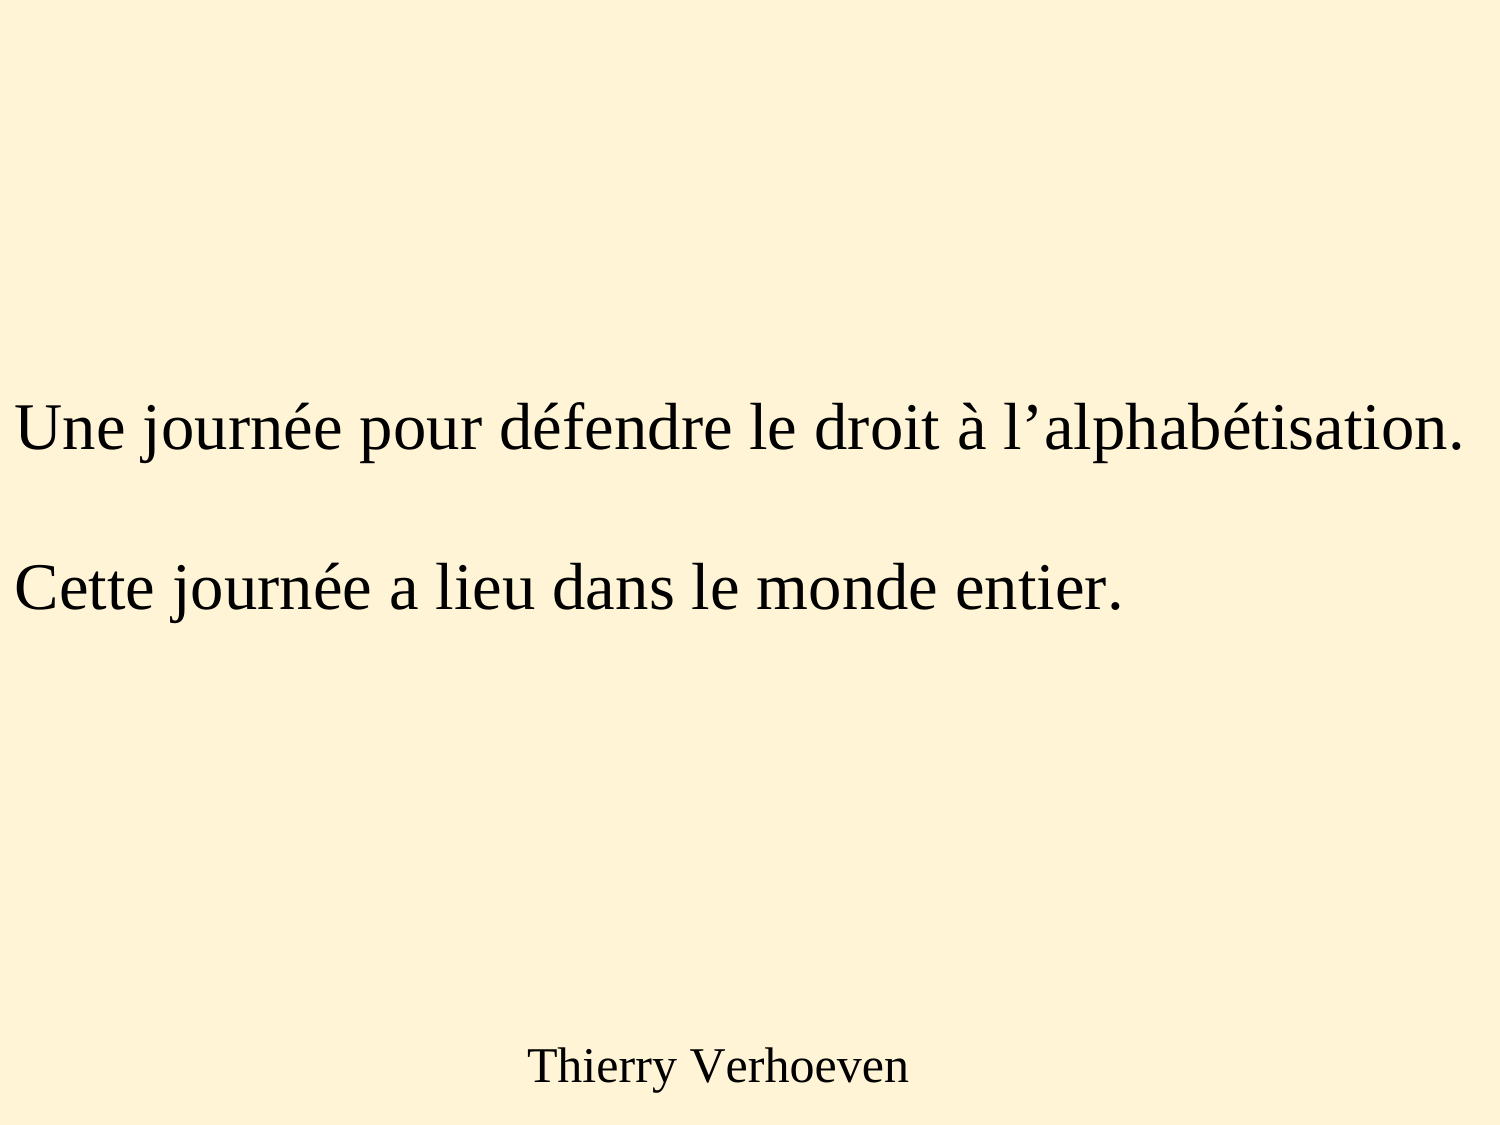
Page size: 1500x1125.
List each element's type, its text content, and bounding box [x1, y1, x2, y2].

text_box Une journée pour défendre le droit à l’alphabétisation. Cette journée a lieu dans le monde entier. [0, 374, 1483, 631]
